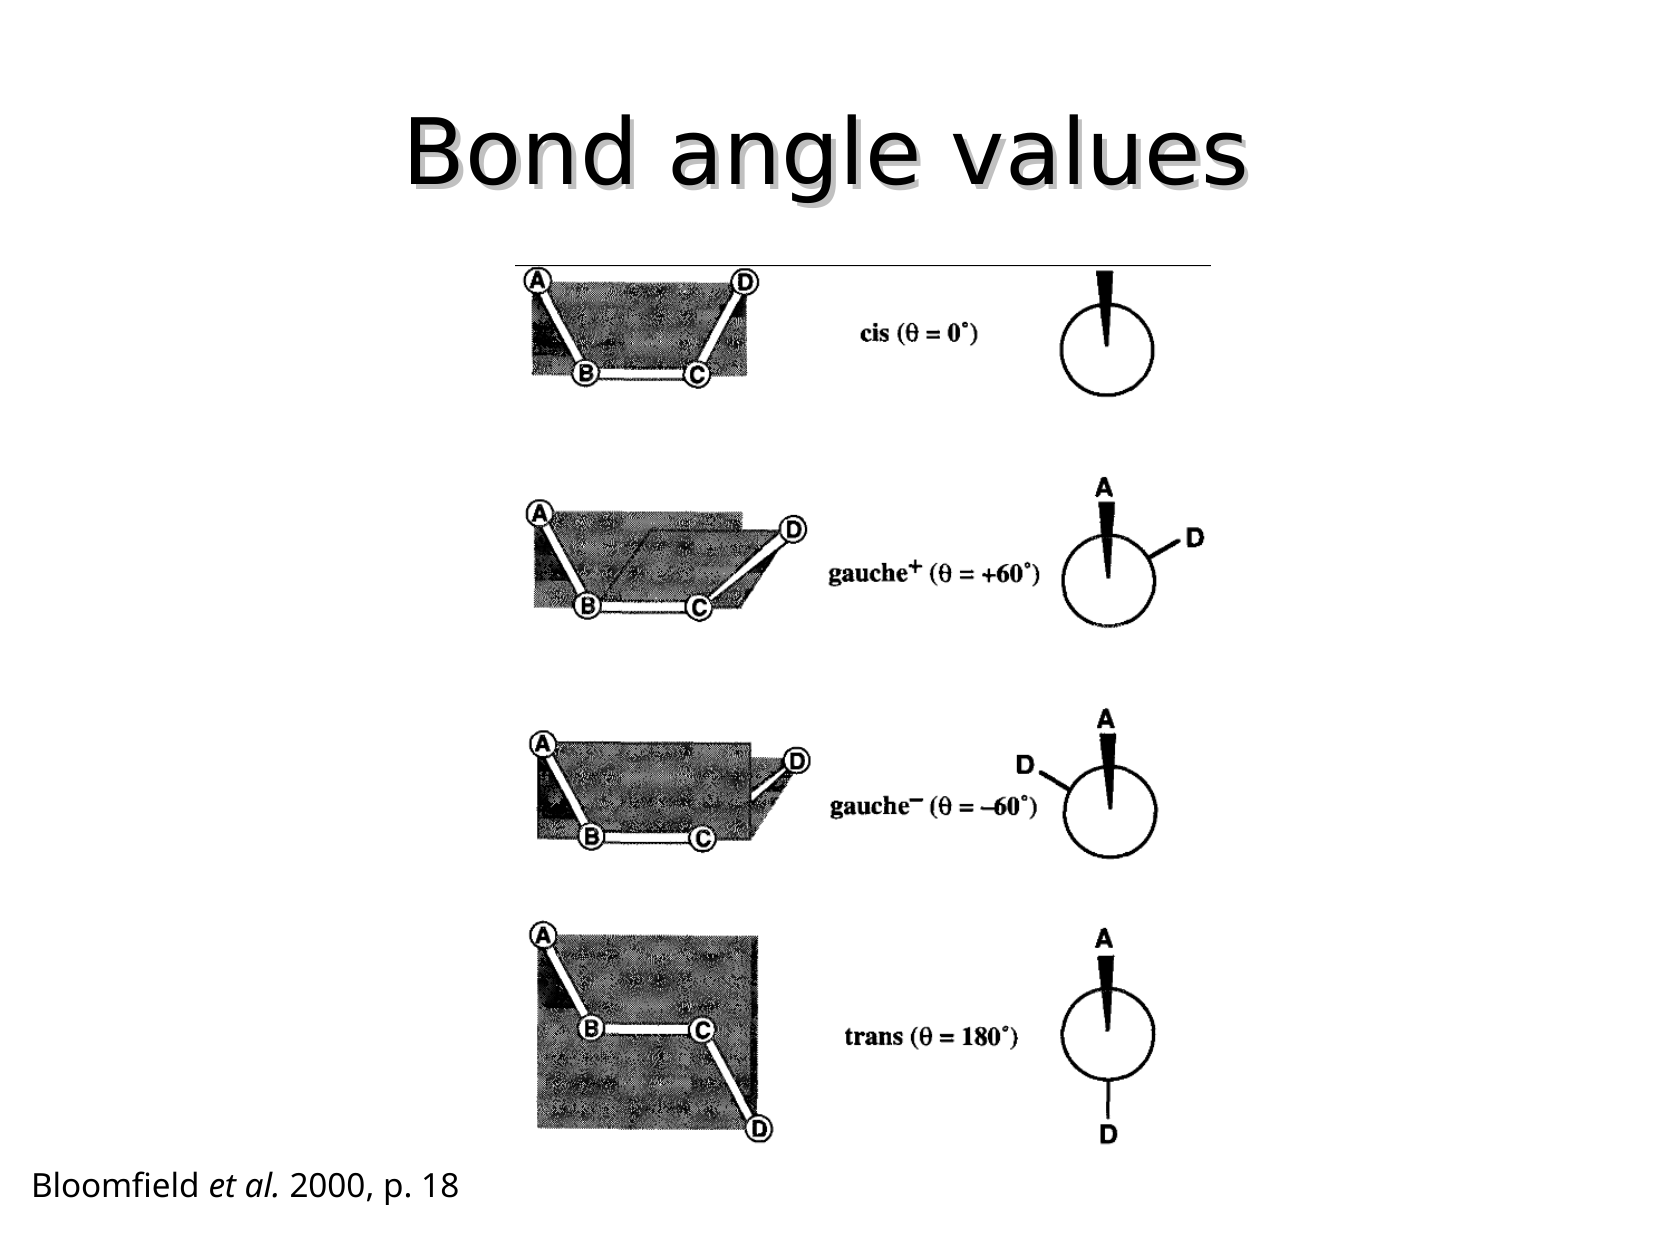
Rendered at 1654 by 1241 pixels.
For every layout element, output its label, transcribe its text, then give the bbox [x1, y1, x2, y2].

title Bond angle values [82, 56, 1571, 250]
text_box Bloomfield et al. 2000, p. 18 [16, 1154, 503, 1211]
picture [515, 265, 1211, 1150]
